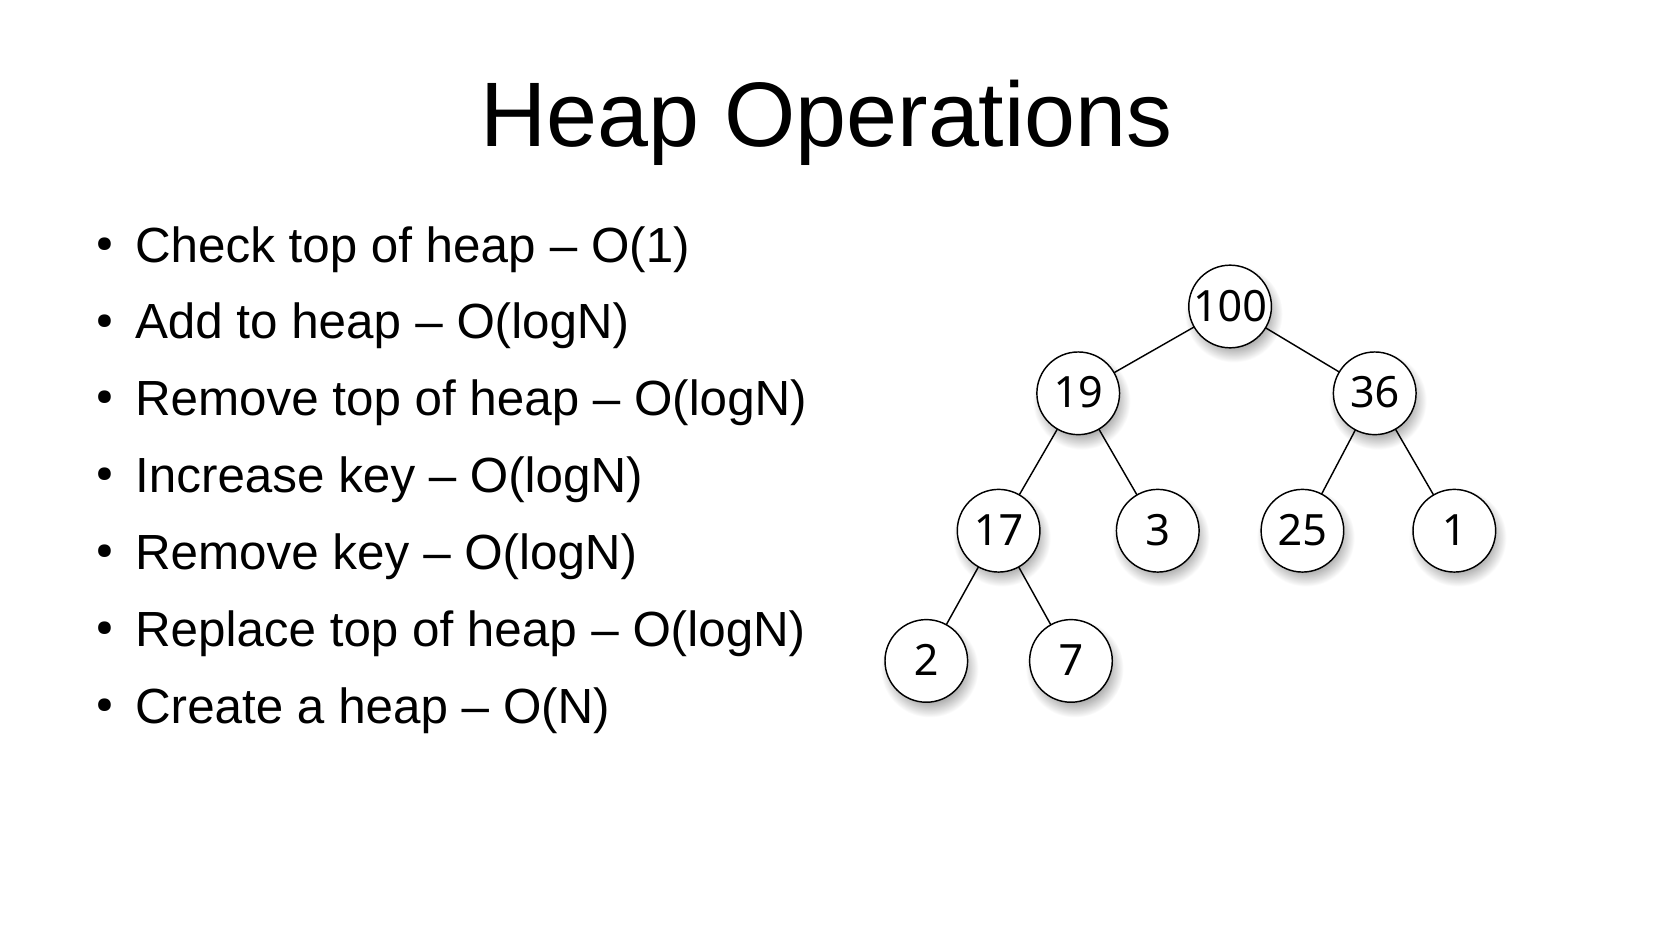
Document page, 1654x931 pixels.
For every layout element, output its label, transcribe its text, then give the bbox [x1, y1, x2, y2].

list Check top of heap – O(1) Add to heap – O(logN) Remove top of heap – O(logN) Increase key – O(logN) Remove key – O(logN) Replace top of heap – O(logN) Create a heap – O(N) [82, 217, 809, 758]
picture [845, 218, 1572, 757]
title Heap Operations [82, 37, 1571, 193]
